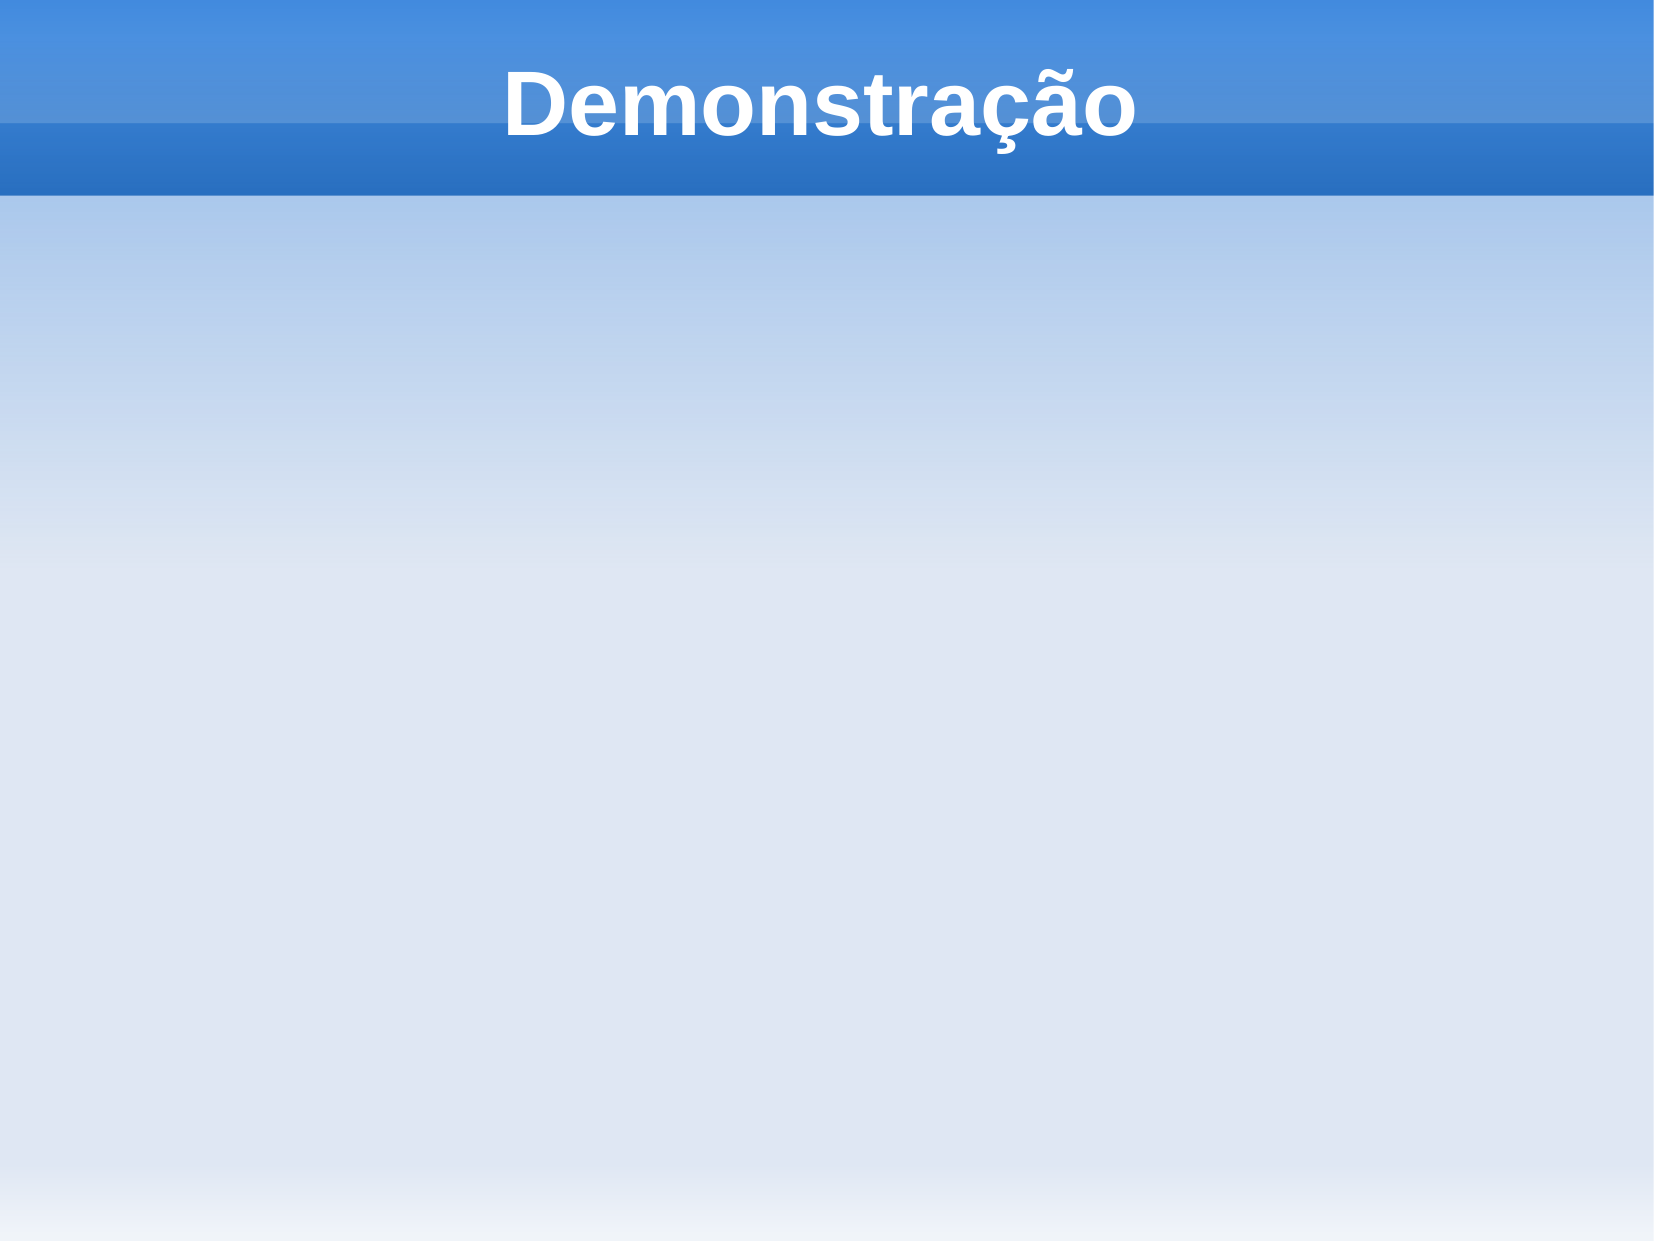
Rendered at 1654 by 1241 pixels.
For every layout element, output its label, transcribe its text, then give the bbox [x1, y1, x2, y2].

title Demonstração [76, 0, 1565, 208]
picture [0, 0, 1654, 1241]
